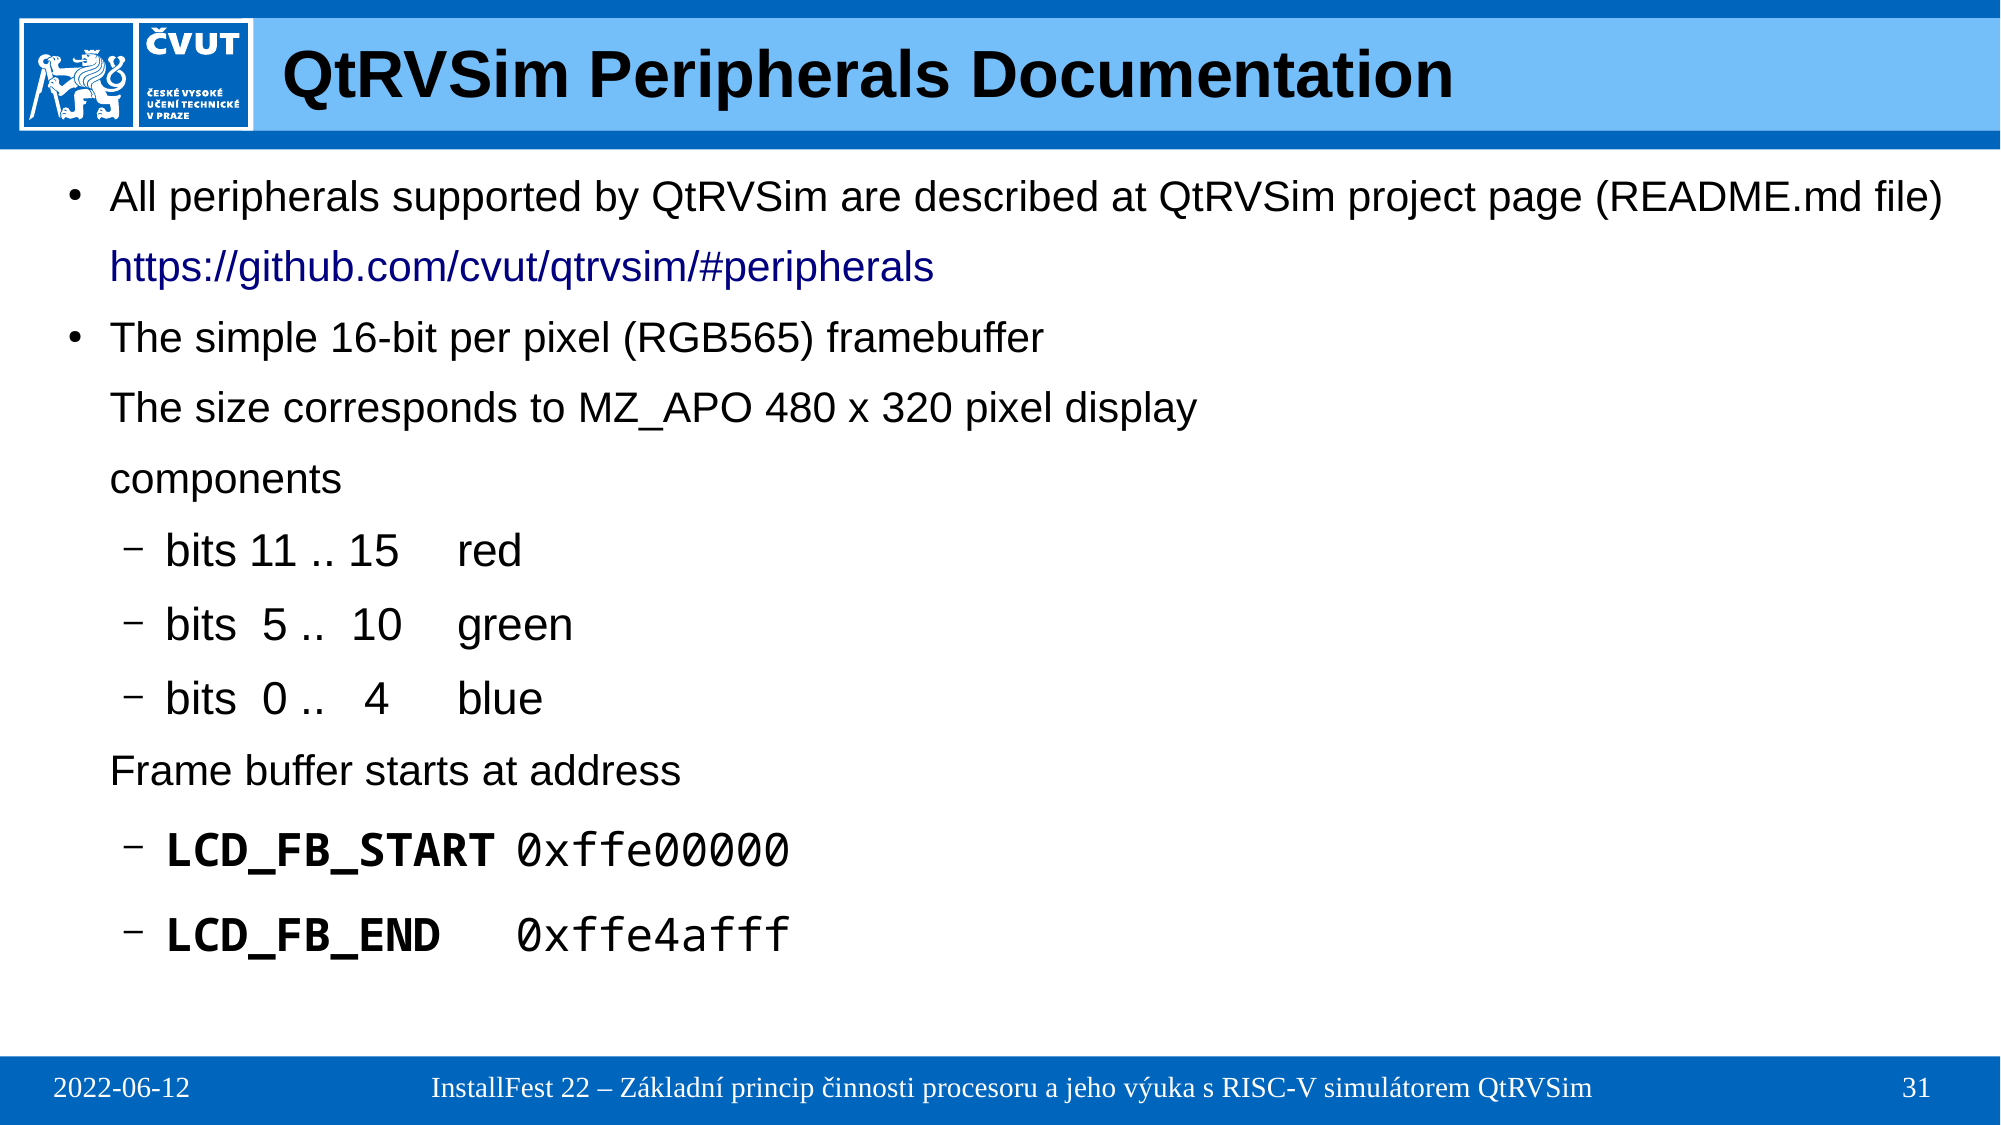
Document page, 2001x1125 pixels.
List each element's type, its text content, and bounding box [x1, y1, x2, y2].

title QtRVSim Peripherals Documentation [253, 18, 2001, 131]
list All peripherals supported by QtRVSim are described at QtRVSim project page (README.md file) https://github.com/cvut/qtrvsim/#peripherals The simple 16-bit per pixel (RGB565) framebuffer The size corresponds to MZ_APO 480 x 320 pixel display components bits 11 .. 15 red bits 5 .. 10 green bits 0 .. 4 blue Frame buffer starts at address LCD_FB_START 0xffe00000 LCD_FB_END 0xffe4afff [53, 172, 1977, 1012]
